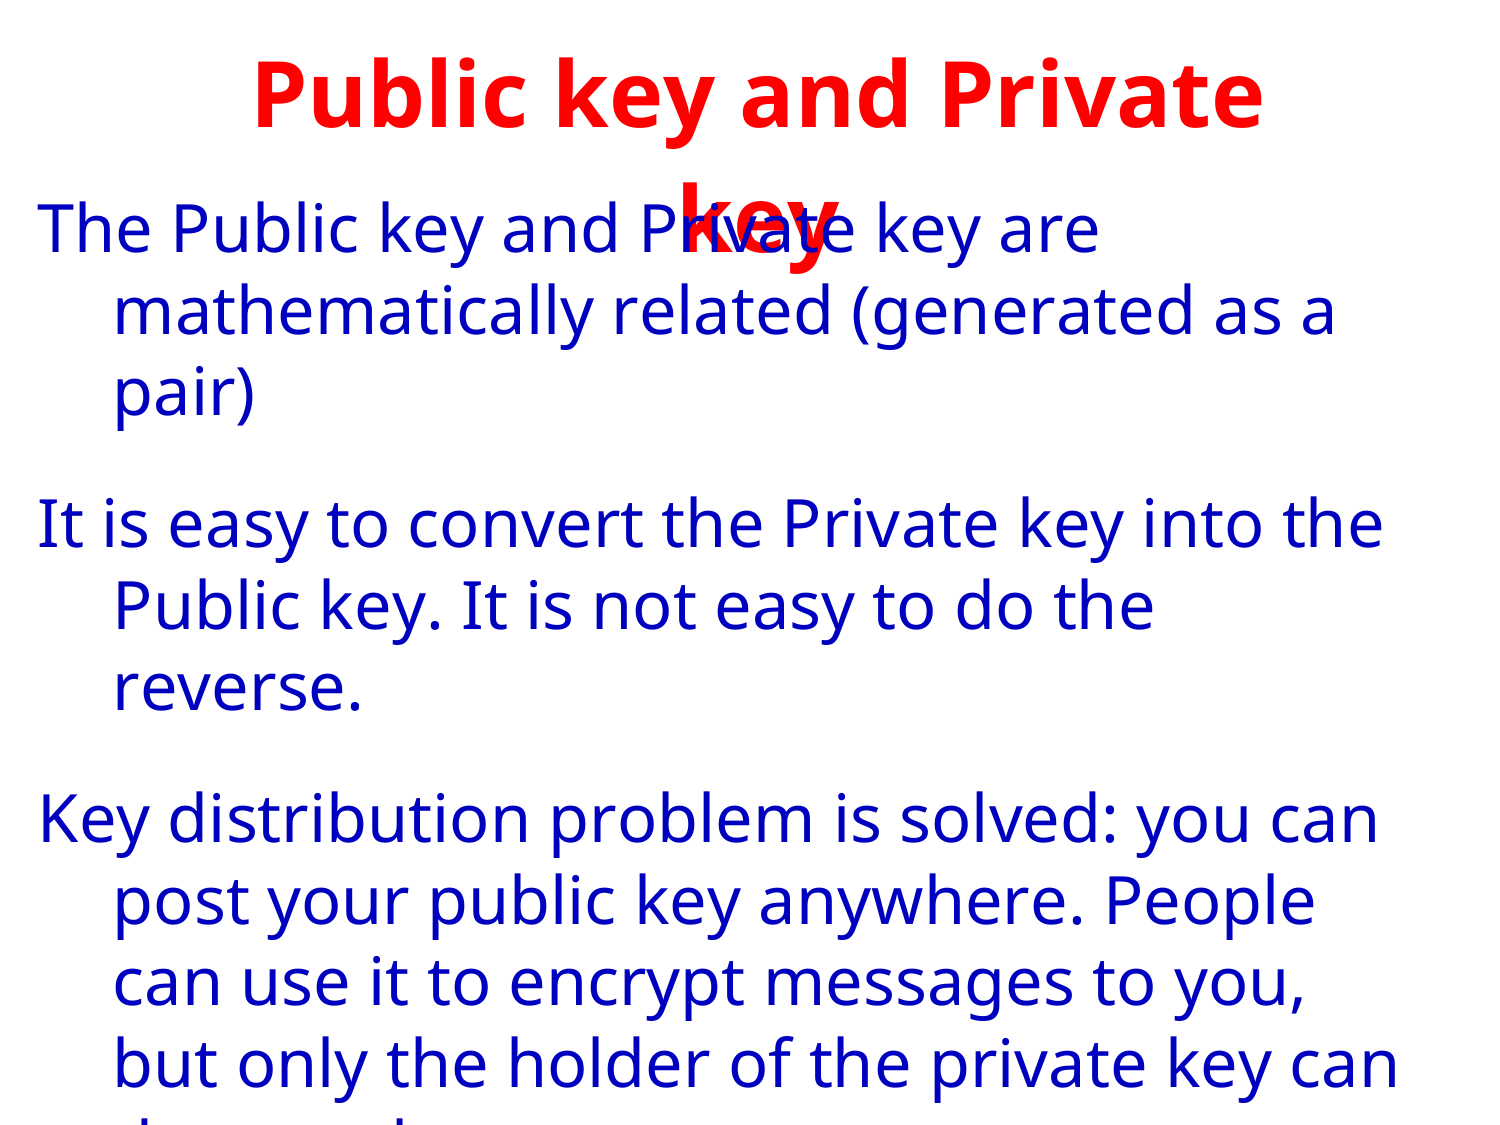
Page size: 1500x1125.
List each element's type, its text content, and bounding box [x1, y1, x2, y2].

list The Public key and Private key are mathematically related (generated as a pair) It is easy to convert the Private key into the Public key. It is not easy to do the reverse. Key distribution problem is solved: you can post your public key anywhere. People can use it to encrypt messages to you, but only the holder of the private key can decrypt them. Examples: RSA, Elgamal (DSA) [37, 187, 1427, 1072]
title Public key and Private key [177, 29, 1340, 143]
